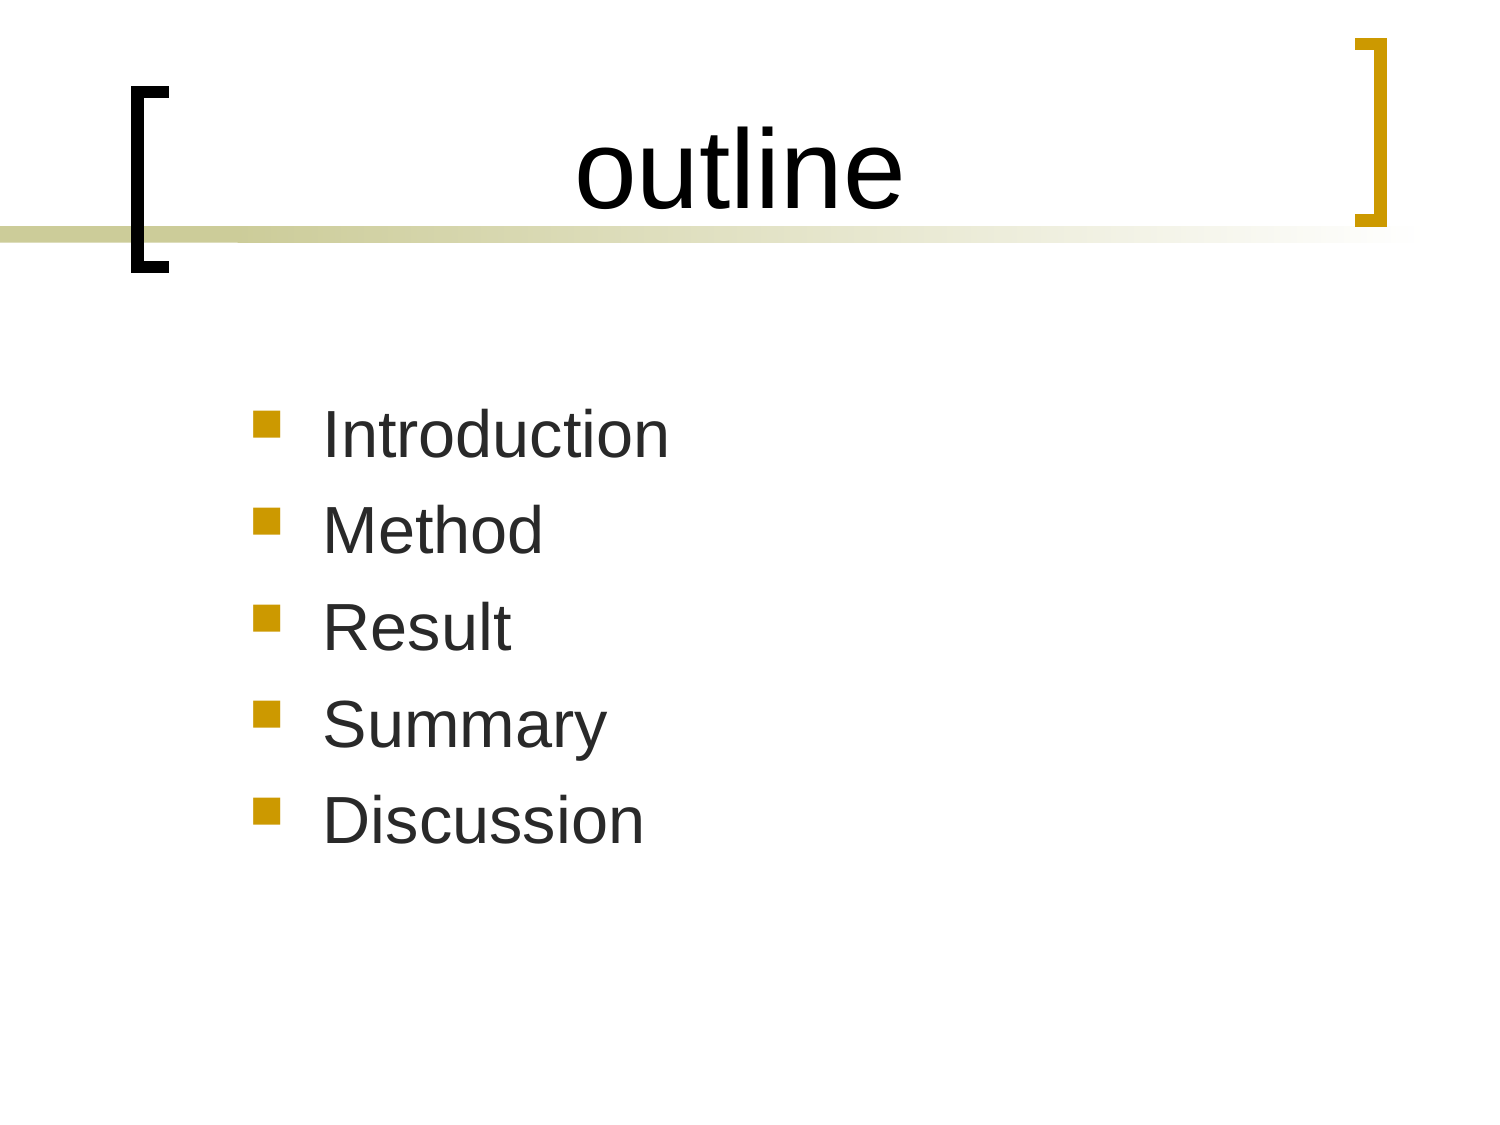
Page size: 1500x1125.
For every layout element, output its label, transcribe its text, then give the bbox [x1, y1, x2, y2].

list Introduction Method Result Summary Discussion [234, 383, 1405, 997]
title outline [152, 7, 1328, 239]
